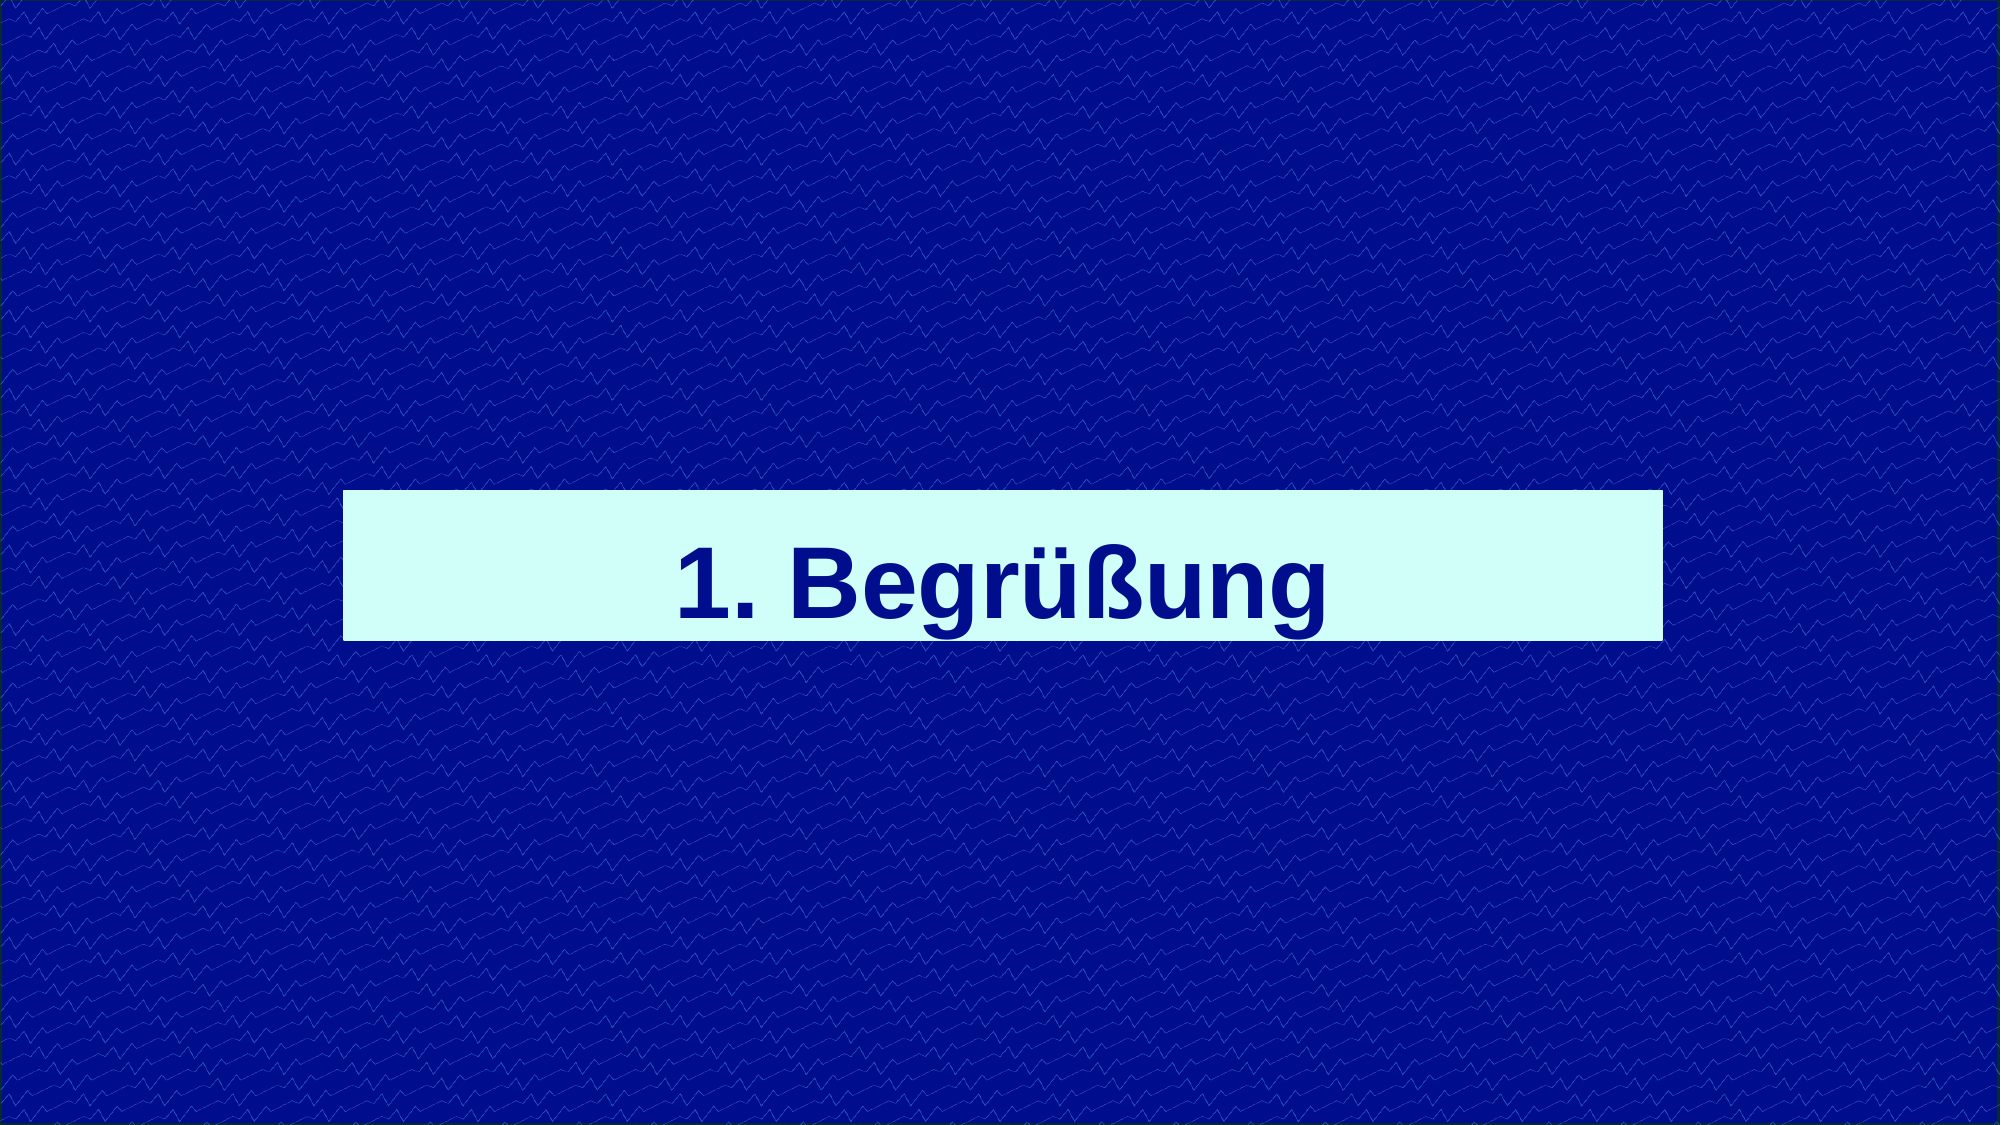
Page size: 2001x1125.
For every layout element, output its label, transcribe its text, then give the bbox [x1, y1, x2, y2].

text_box 1. Begrüßung [343, 490, 1663, 641]
text_box [0, 0, 2000, 1125]
